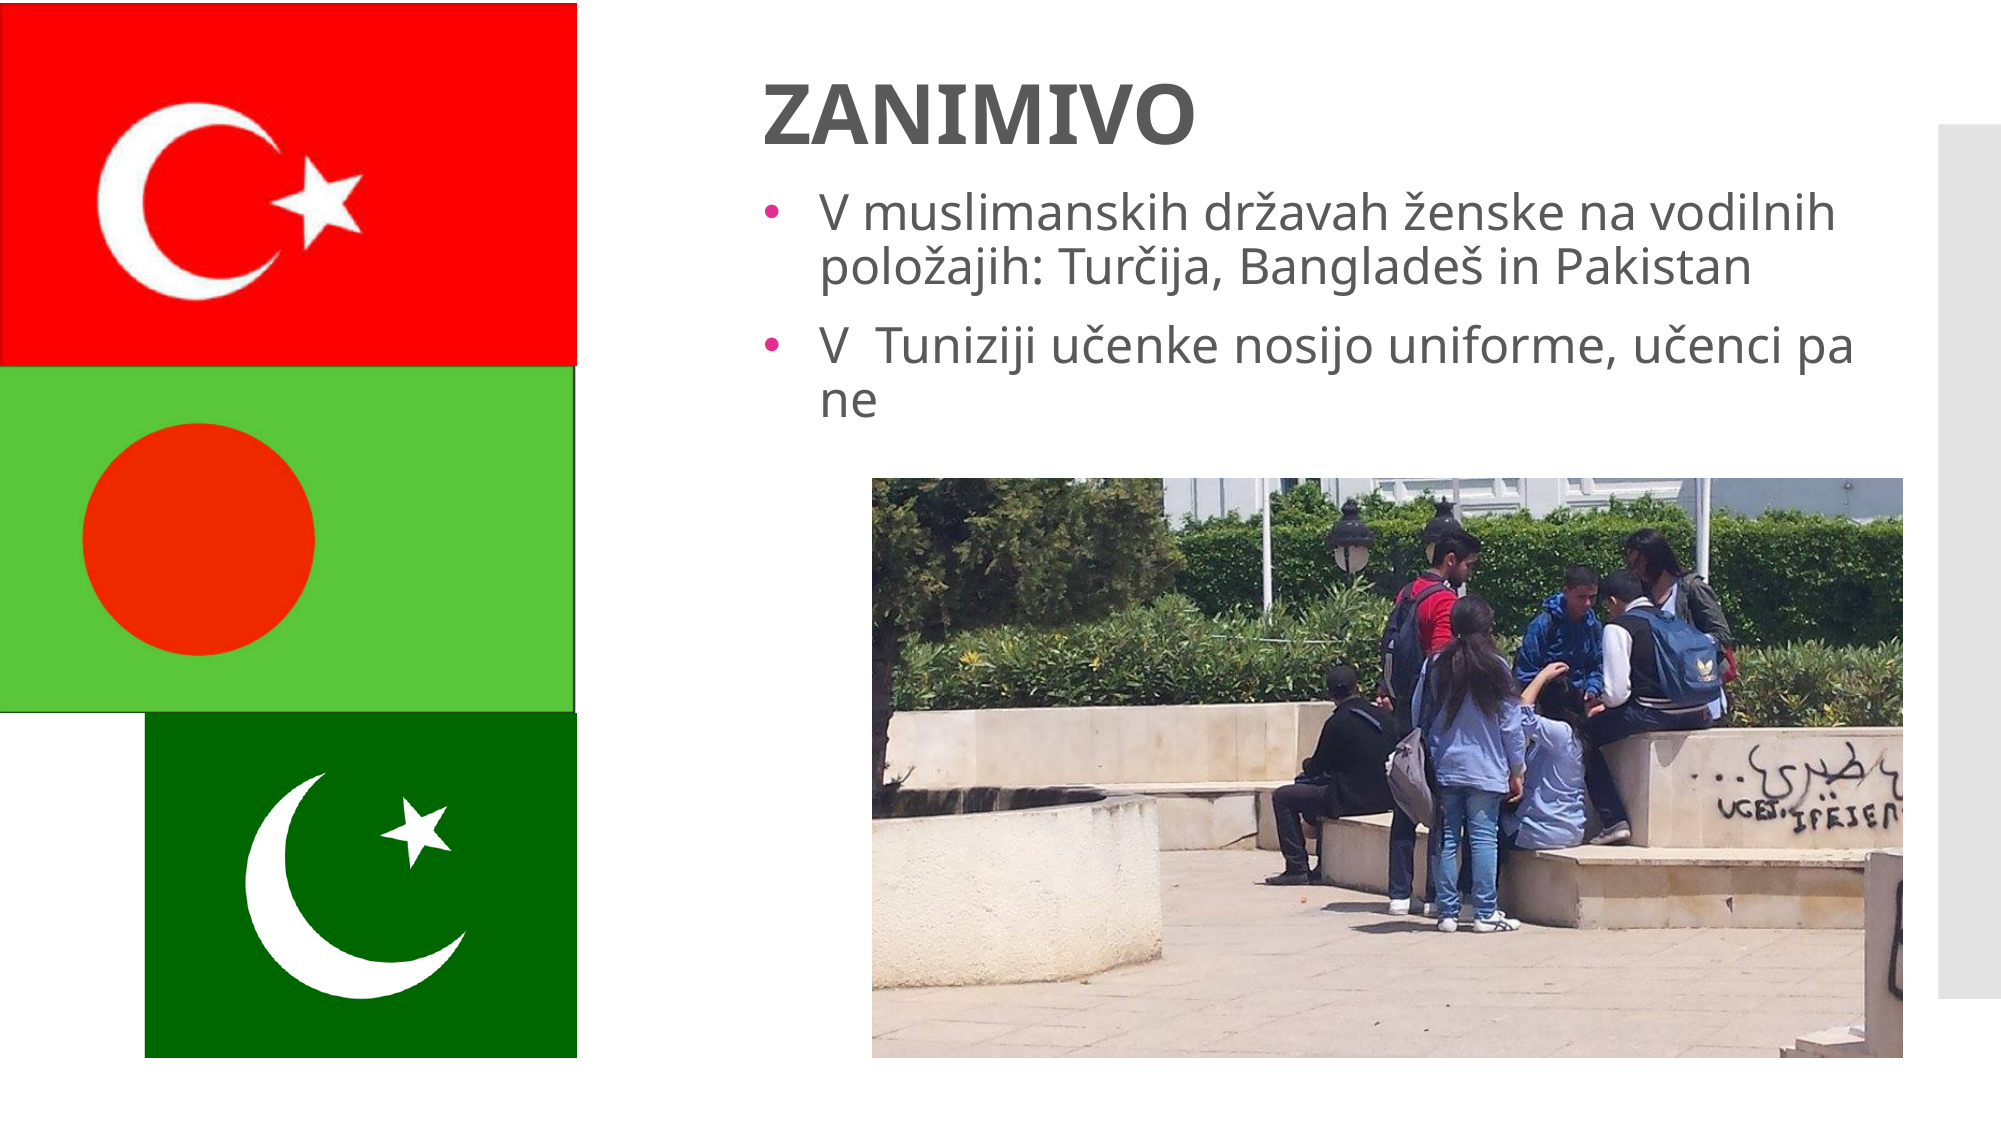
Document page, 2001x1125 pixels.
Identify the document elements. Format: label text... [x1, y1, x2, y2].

picture [872, 478, 1903, 1058]
list ZANIMIVO V muslimanskih državah ženske na vodilnih položajih: Turčija, Bangladeš in Pakistan V Tuniziji učenke nosijo uniforme, učenci pa ne [748, 64, 1883, 905]
picture [0, 3, 577, 1058]
